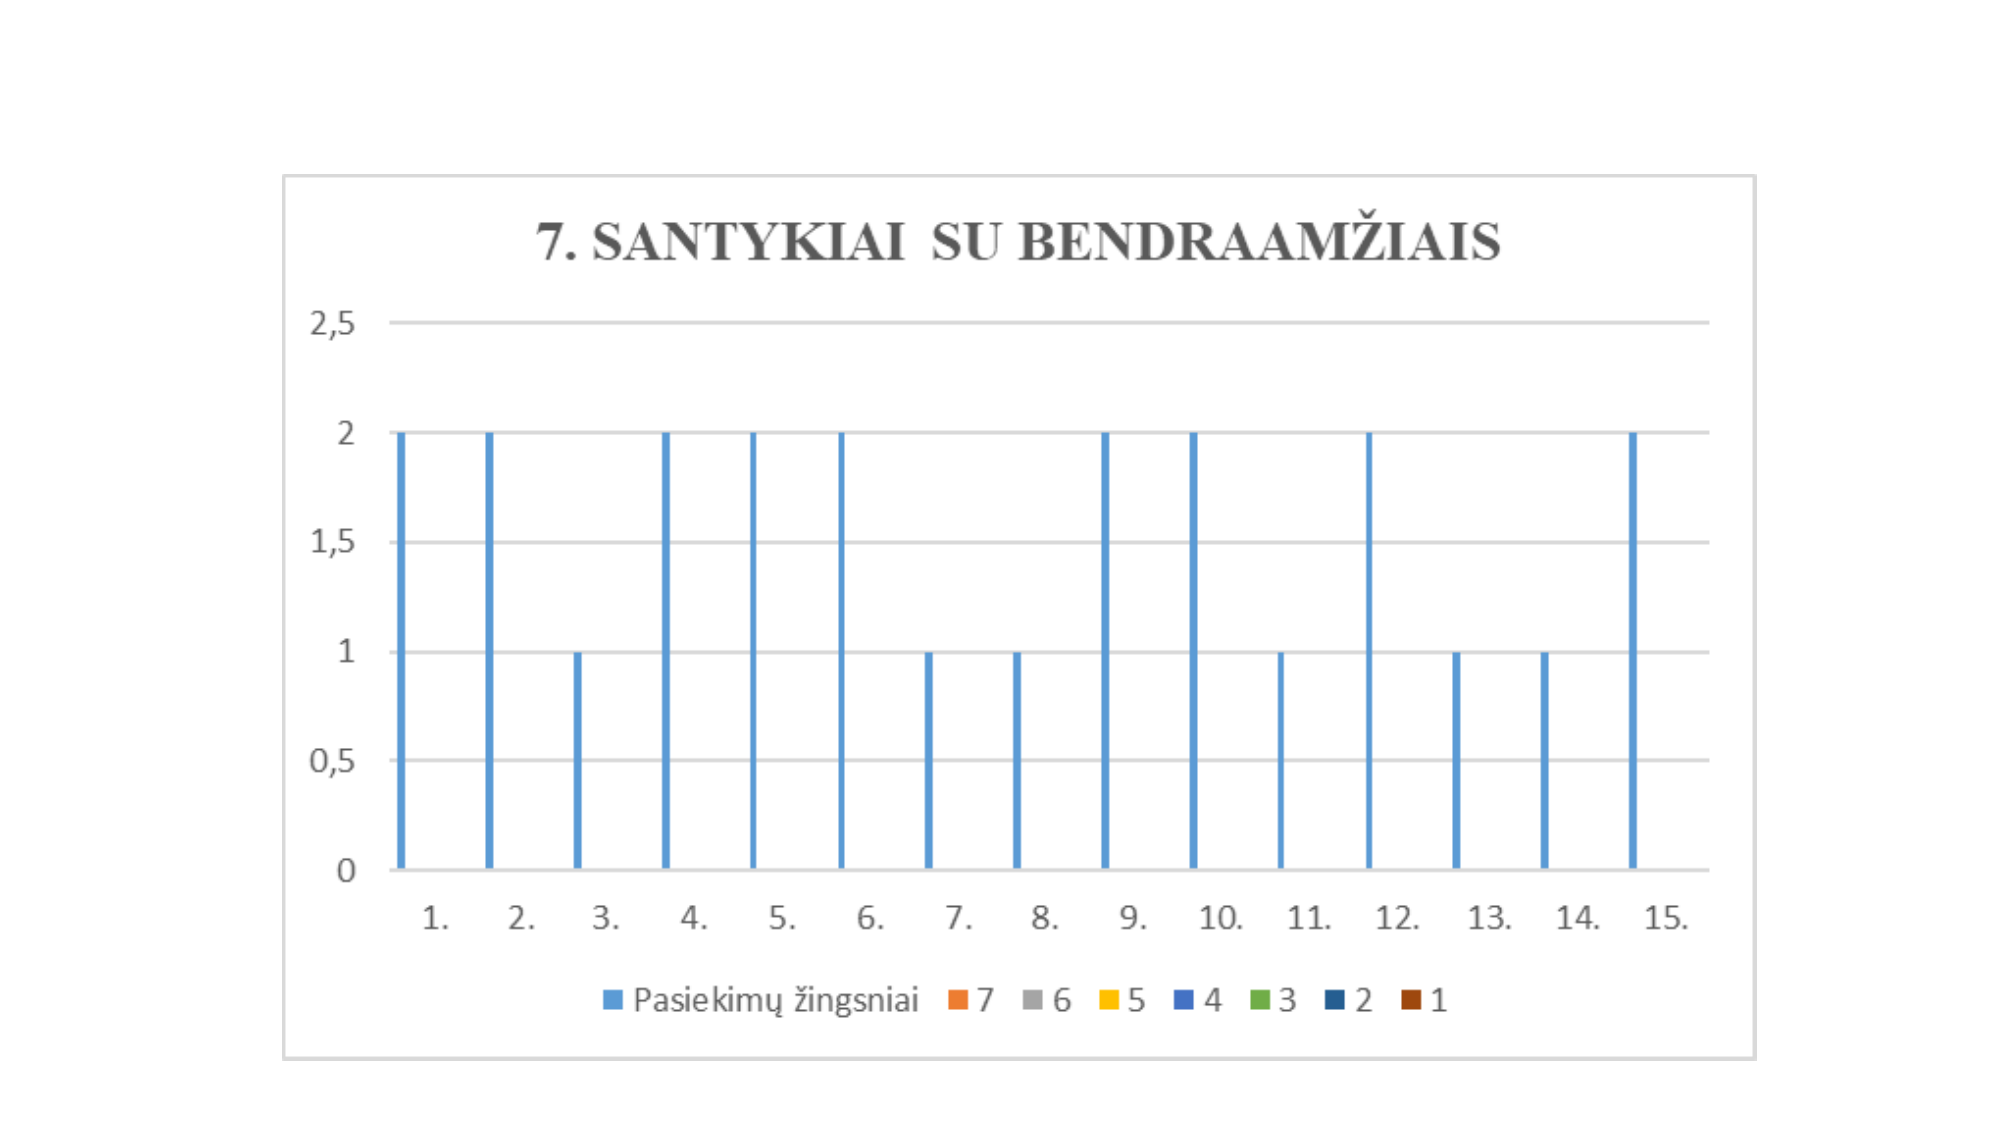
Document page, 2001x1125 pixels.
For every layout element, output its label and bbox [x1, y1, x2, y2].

picture [282, 174, 1757, 1061]
